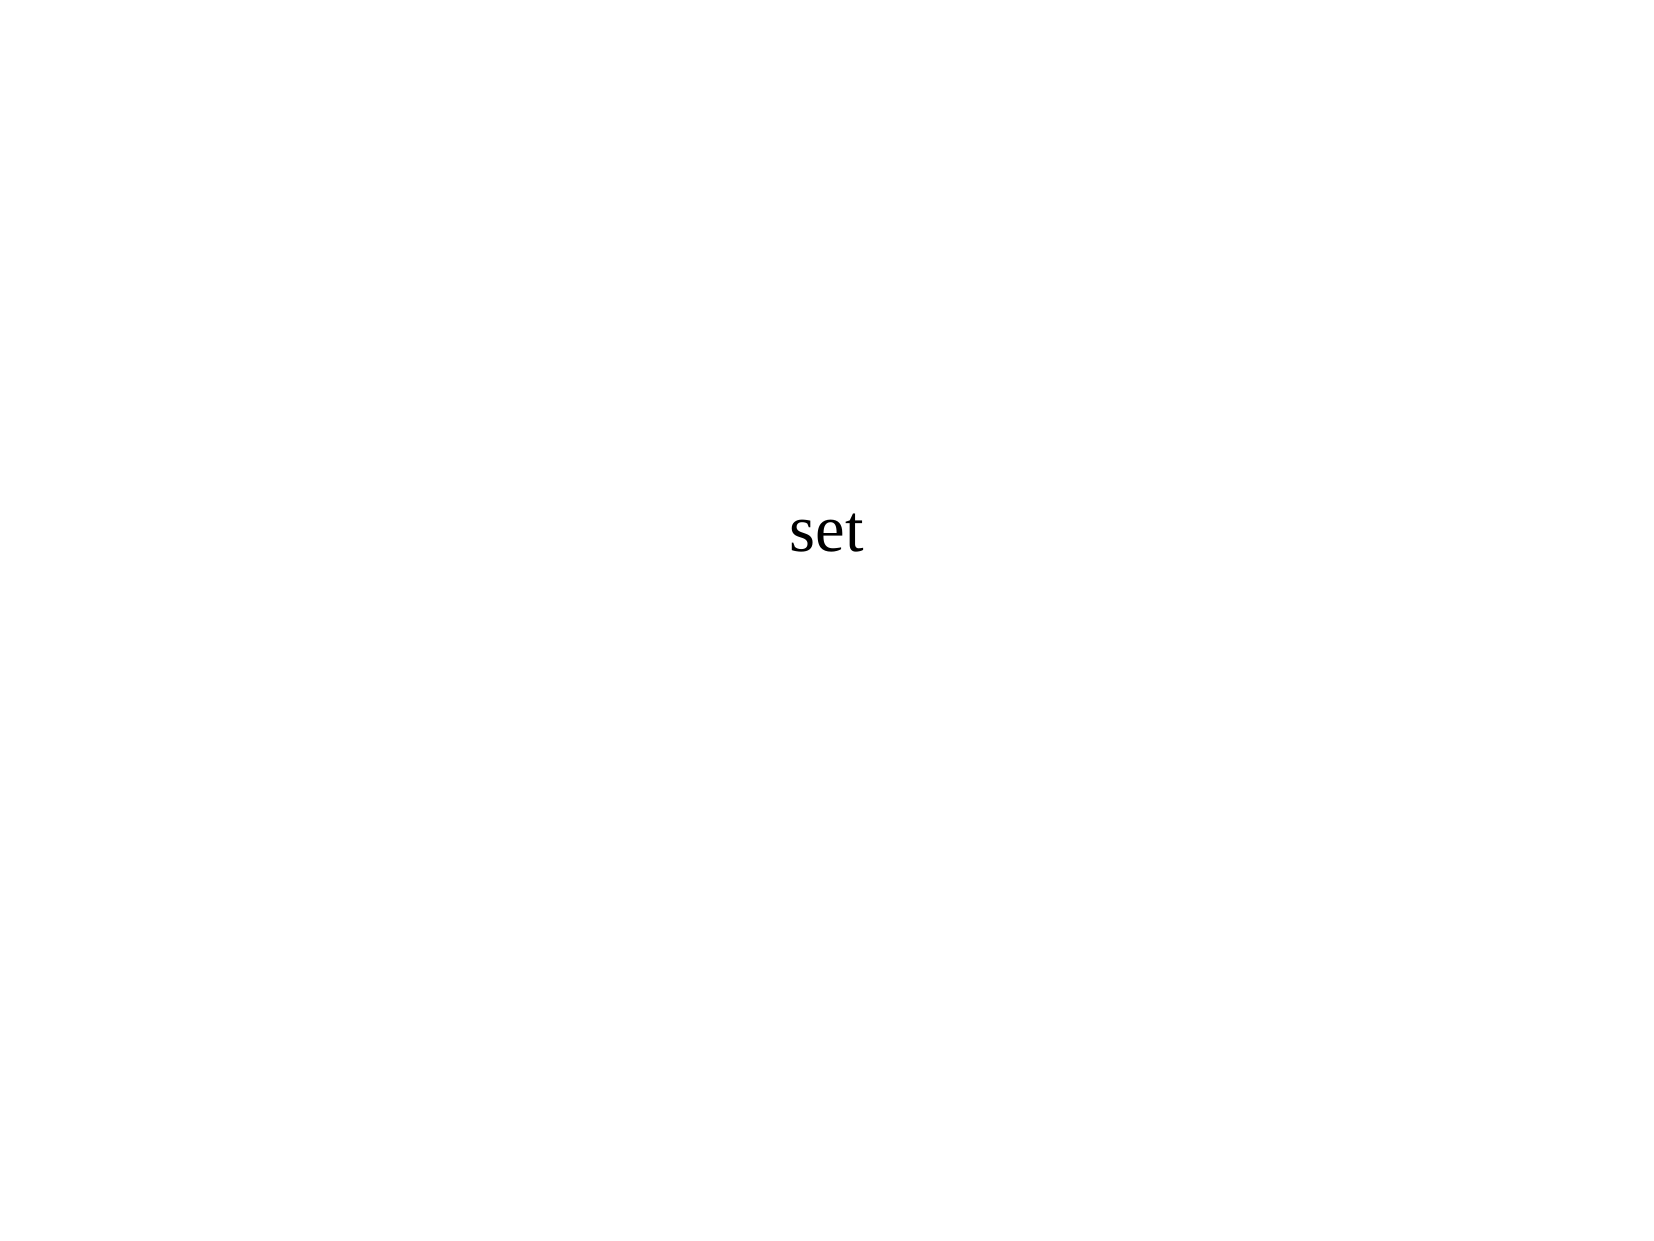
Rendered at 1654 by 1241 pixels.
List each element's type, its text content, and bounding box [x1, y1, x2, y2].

subtitle set [82, 49, 1571, 1010]
